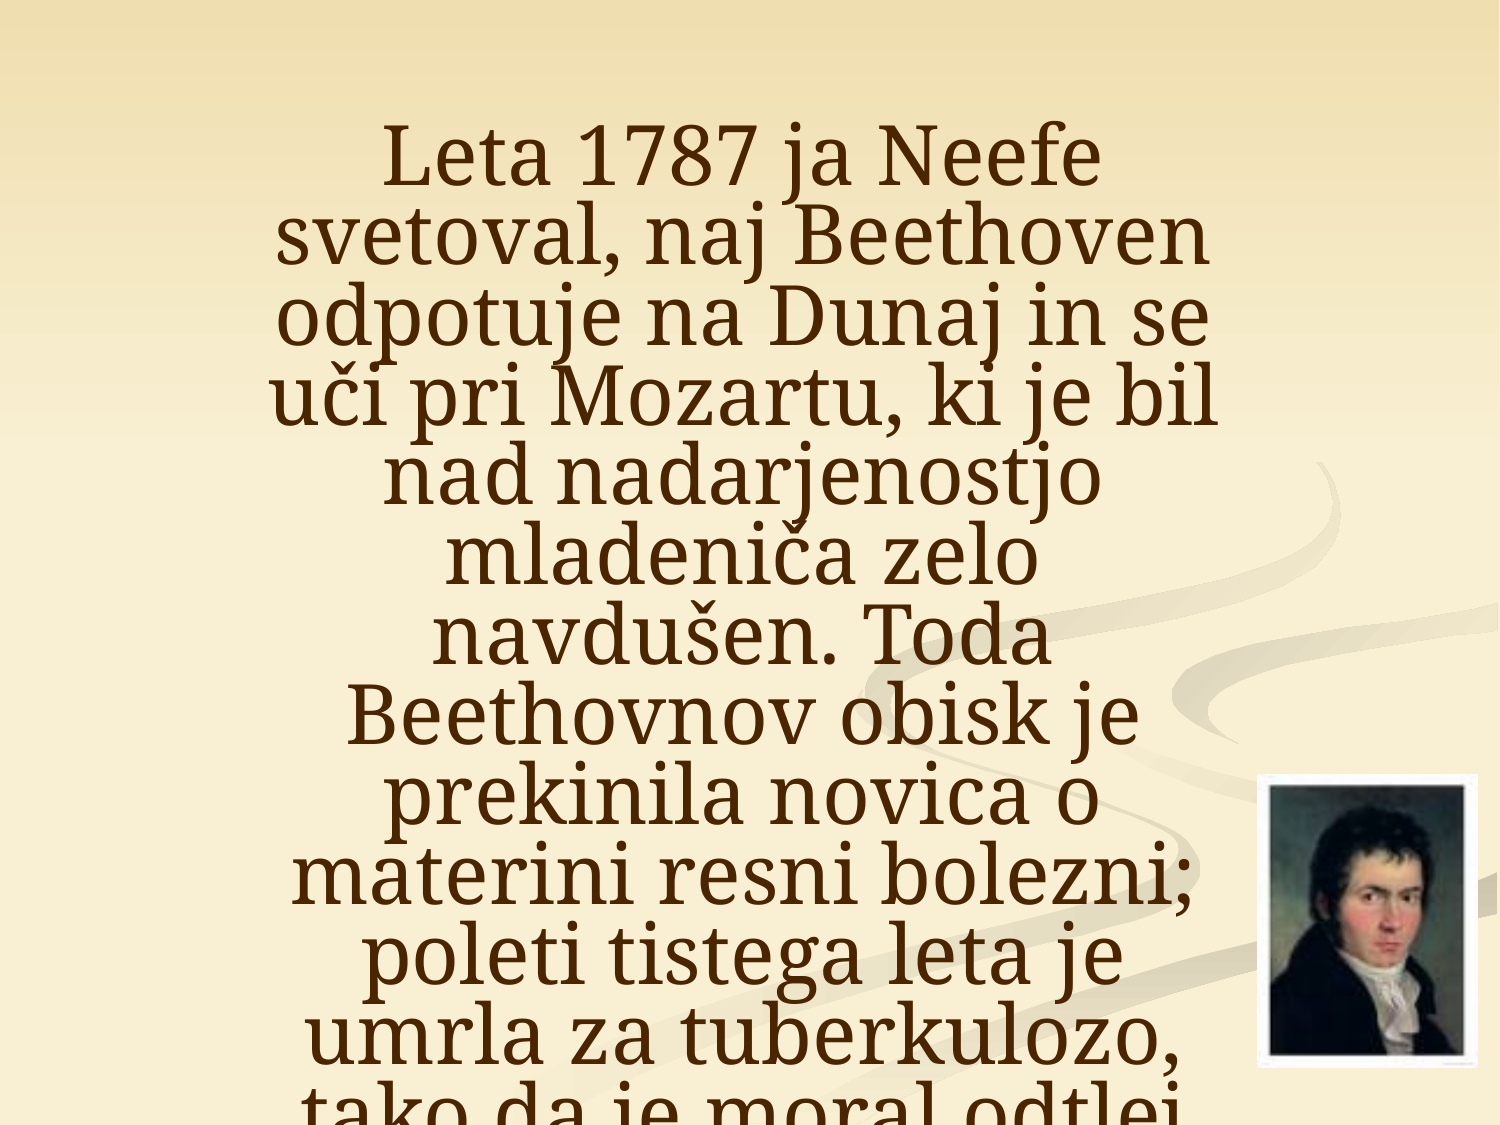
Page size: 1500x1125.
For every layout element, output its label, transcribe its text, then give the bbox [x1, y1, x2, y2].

picture [1257, 774, 1478, 1068]
subtitle Leta 1787 ja Neefe svetoval, naj Beethoven odpotuje na Dunaj in se uči pri Mozartu, ki je bil nad nadarjenostjo mladeniča zelo navdušen. Toda Beethovnov obisk je prekinila novica o materini resni bolezni; poleti tistega leta je umrla za tuberkulozo, tako da je moral odtlej sam shajati z očetovo nasilnostjo in alkoholizmom. [218, 113, 1269, 401]
